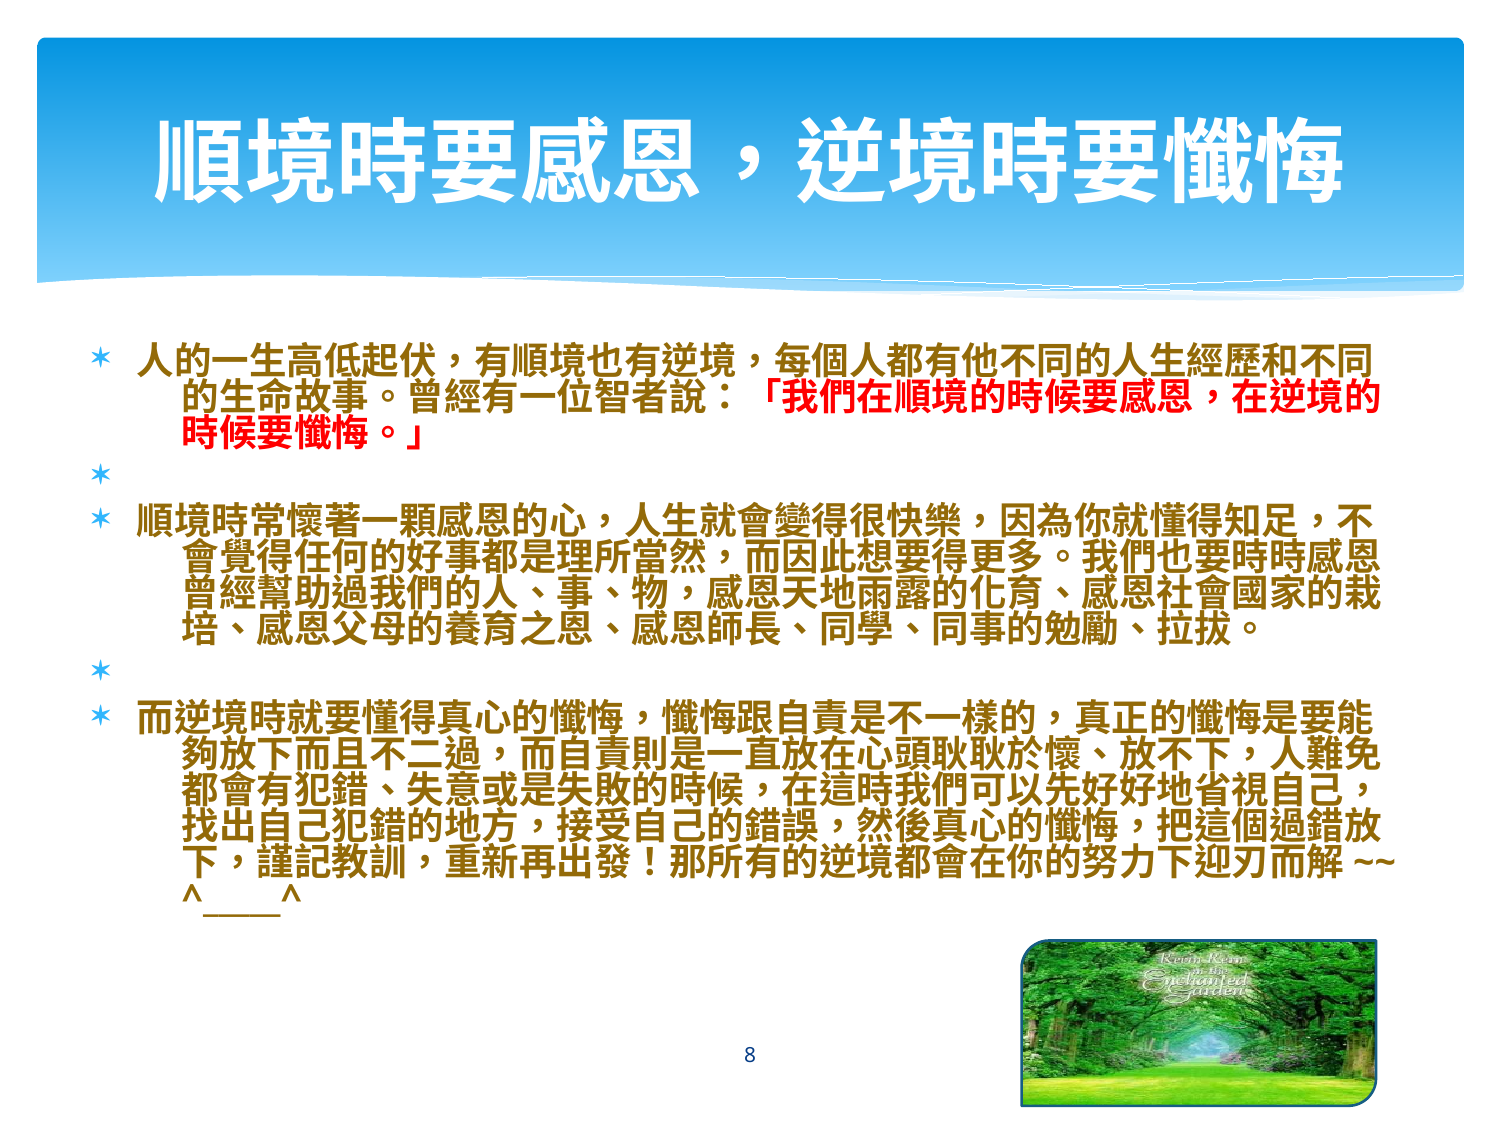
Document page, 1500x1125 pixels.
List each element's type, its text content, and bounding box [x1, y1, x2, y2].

list 人的一生高低起伏，有順境也有逆境，每個人都有他不同的人生經歷和不同的生命故事。曾經有一位智者說：「我們在順境的時候要感恩，在逆境的時候要懺悔。」 順境時常懷著一顆感恩的心，人生就會變得很快樂，因為你就懂得知足，不會覺得任何的好事都是理所當然，而因此想要得更多。我們也要時時感恩曾經幫助過我們的人、事、物，感恩天地雨露的化育、感恩社會國家的栽培、感恩父母的養育之恩、感恩師長、同學、同事的勉勵、拉拔。 而逆境時就要懂得真心的懺悔，懺悔跟自責是不一樣的，真正的懺悔是要能夠放下而且不二過，而自責則是一直放在心頭耿耿於懷、放不下，人難免都會有犯錯、失意或是失敗的時候，在這時我們可以先好好地省視自己，找出自己犯錯的地方，接受自己的錯誤，然後真心的懺悔，把這個過錯放下，謹記教訓，重新再出發！那所有的逆境都會在你的努力下迎刃而解~~ ^_____^ [76, 338, 1412, 998]
title 順境時要感恩，逆境時要懺悔 [75, 55, 1426, 262]
text_box [1021, 940, 1377, 1106]
text_box 8 [654, 1025, 846, 1086]
